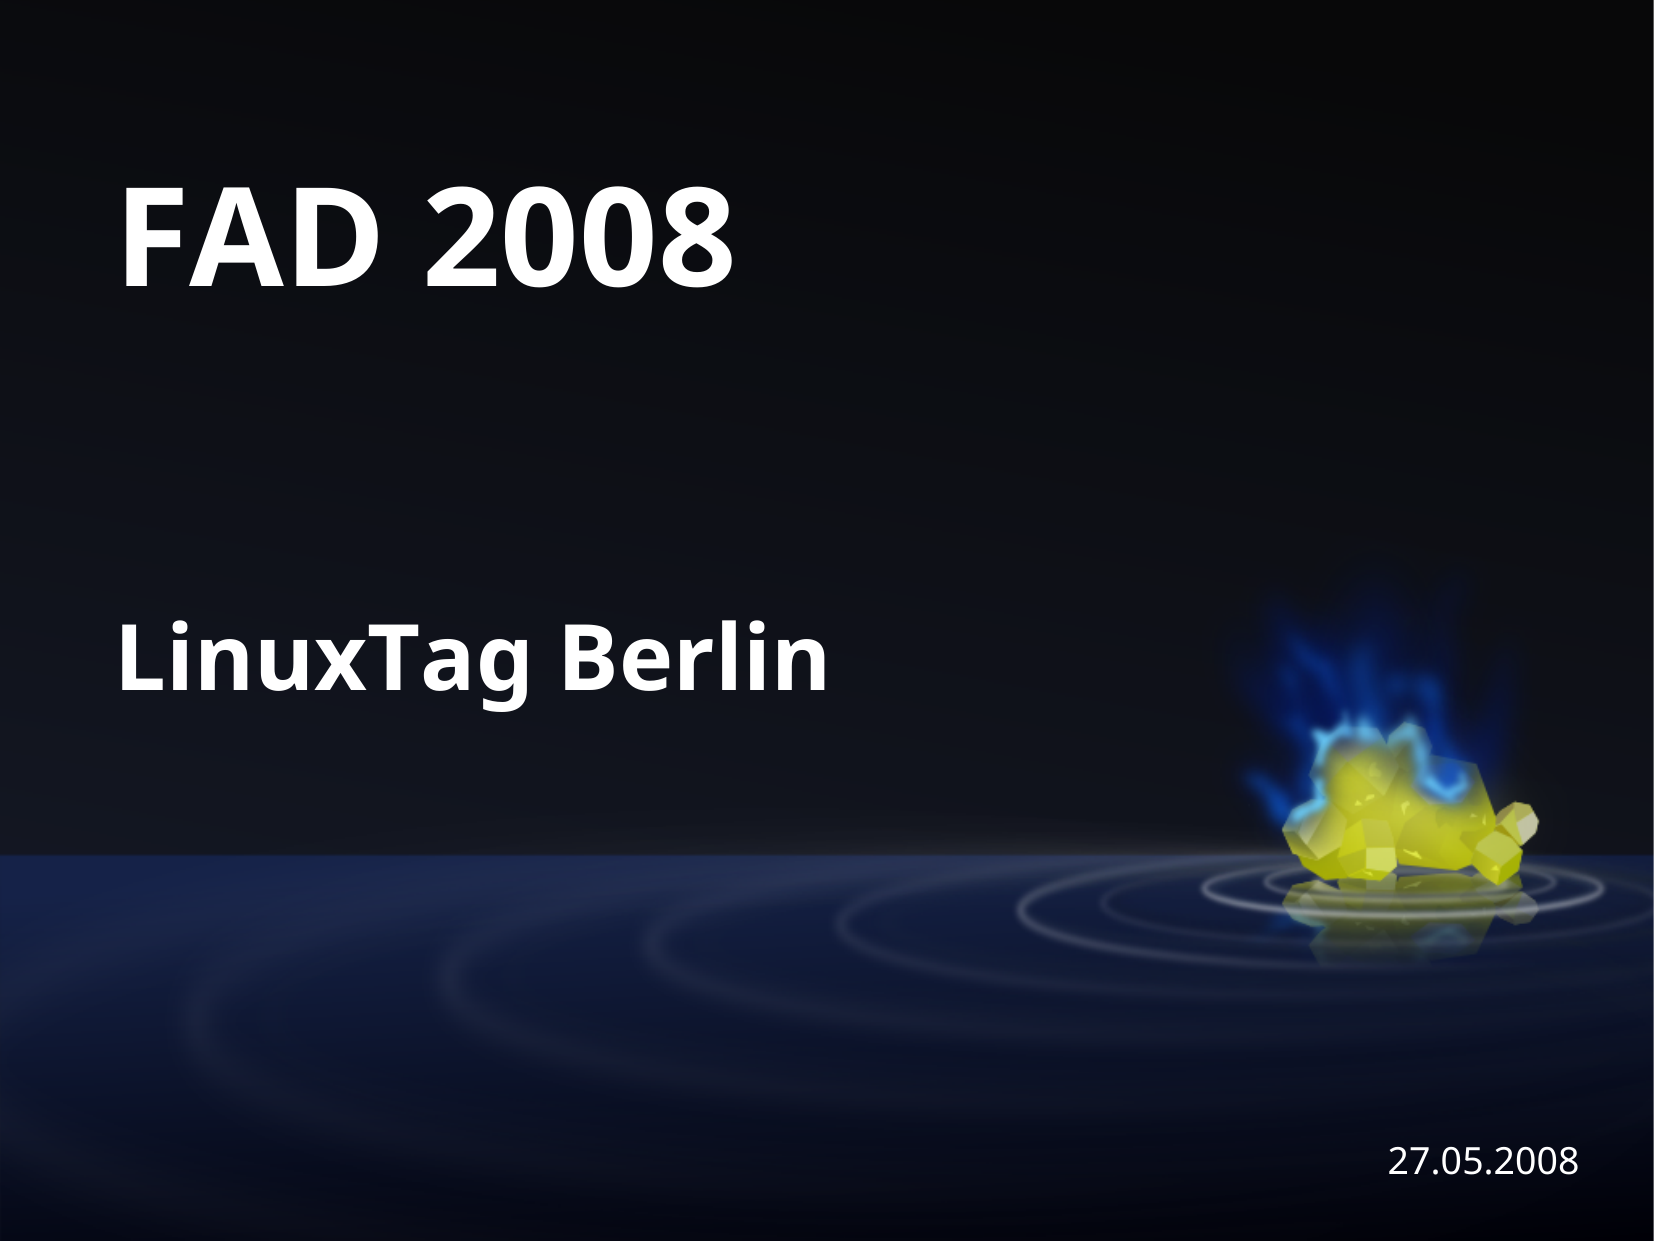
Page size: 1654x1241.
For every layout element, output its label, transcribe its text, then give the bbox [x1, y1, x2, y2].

picture [0, 0, 1654, 1241]
text_box 27.05.2008 [885, 1073, 1595, 1193]
text_box FAD 2008 LinuxTag Berlin [99, 124, 1625, 725]
